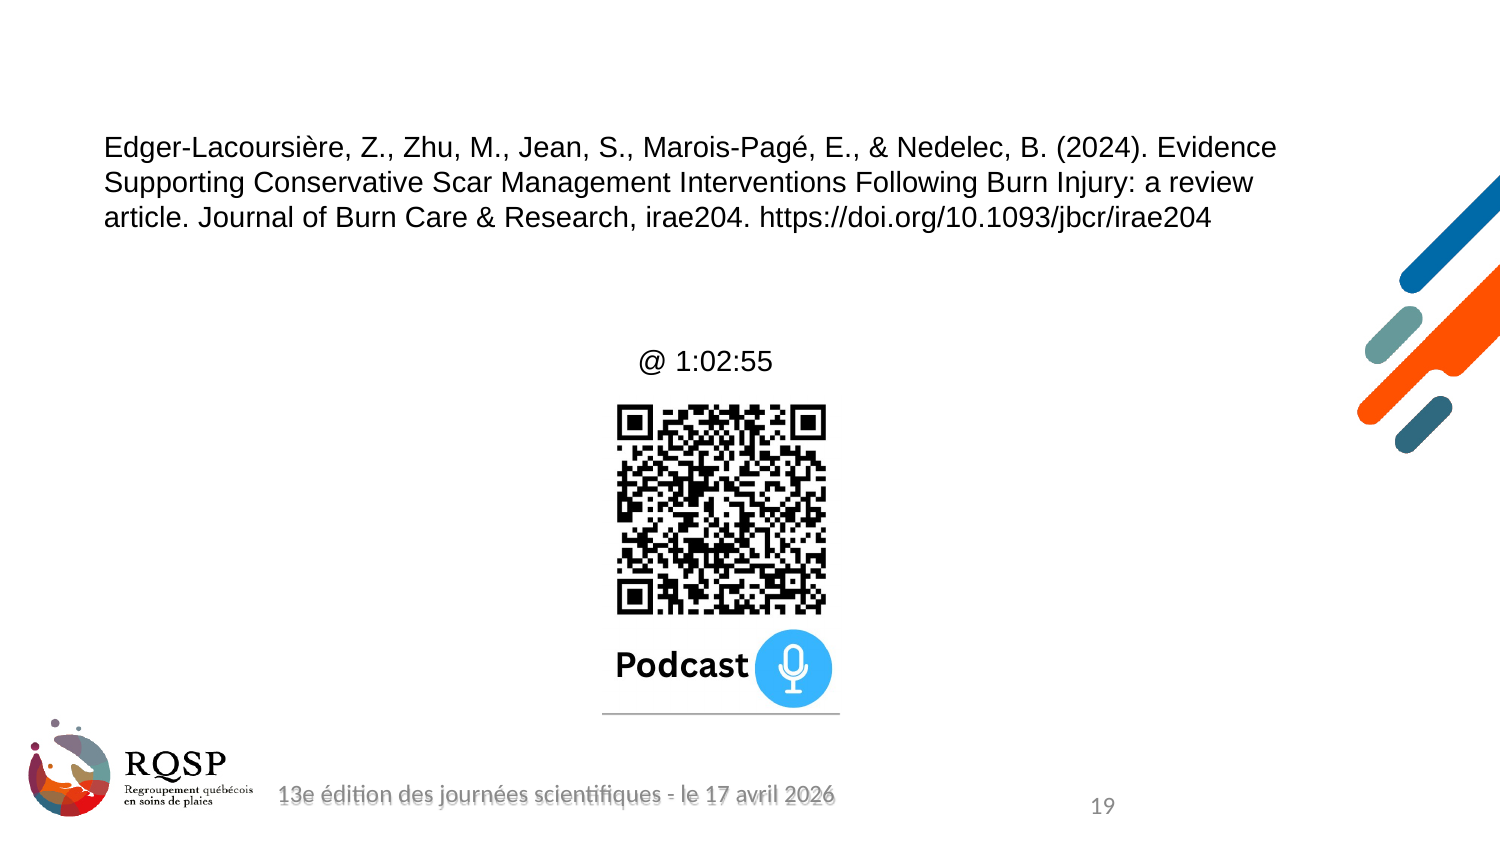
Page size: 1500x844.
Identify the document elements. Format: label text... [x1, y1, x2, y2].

text_box Edger-Lacoursière, Z., Zhu, M., Jean, S., Marois-Pagé, E., & Nedelec, B. (2024). Evidence Supporting Conservative Scar Management Interventions Following Burn Injury: a review article. Journal of Burn Care & Research, irae204. https://doi.org/10.1093/jbcr/irae204 [88, 121, 1355, 243]
text_box [1074, 782, 1426, 828]
text_box @ 1:02:55 [622, 335, 824, 396]
picture [602, 395, 842, 713]
